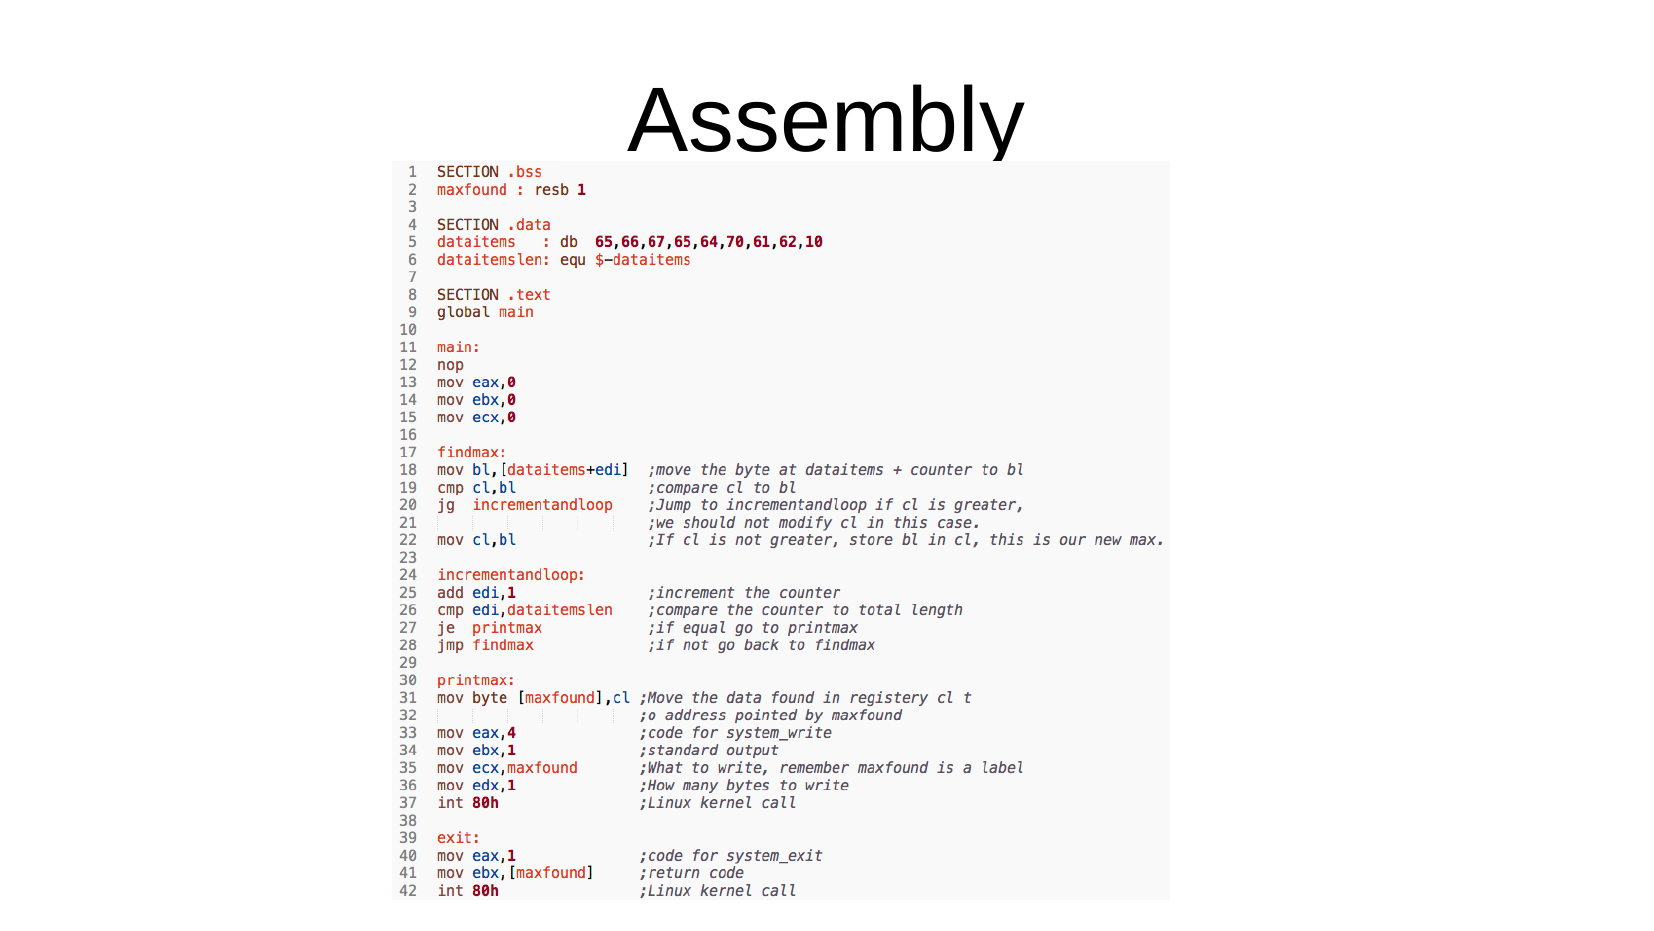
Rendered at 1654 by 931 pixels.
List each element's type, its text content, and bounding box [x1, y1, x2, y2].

title Assembly [82, 37, 1571, 193]
picture [392, 161, 1170, 900]
